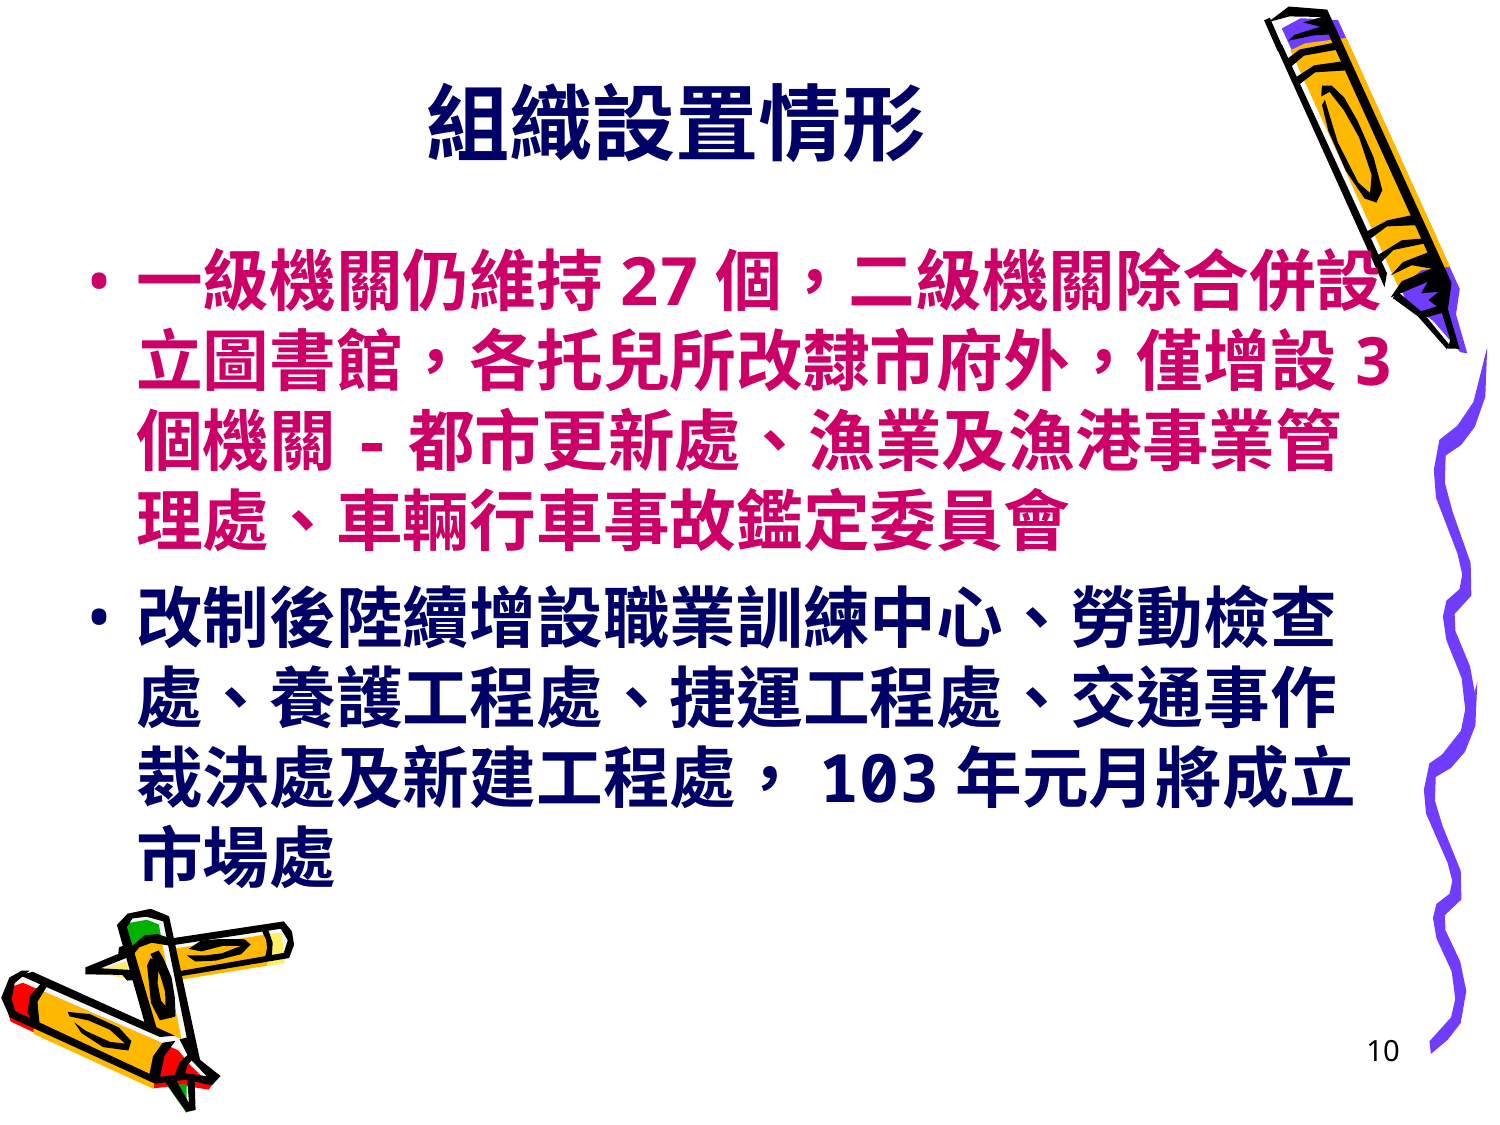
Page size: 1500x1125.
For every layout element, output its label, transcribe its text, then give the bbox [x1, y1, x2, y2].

title 組織設置情形 [112, 42, 1240, 179]
list 一級機關仍維持27個，二級機關除合併設立圖書館，各托兒所改隸市府外，僅增設3個機關-都市更新處、漁業及漁港事業管理處、車輛行車事故鑑定委員會 改制後陸續增設職業訓練中心、勞動檢查處、養護工程處、捷運工程處、交通事作裁決處及新建工程處，103年元月將成立市場處 [64, 231, 1415, 941]
text_box <編號> [1102, 1025, 1415, 1101]
